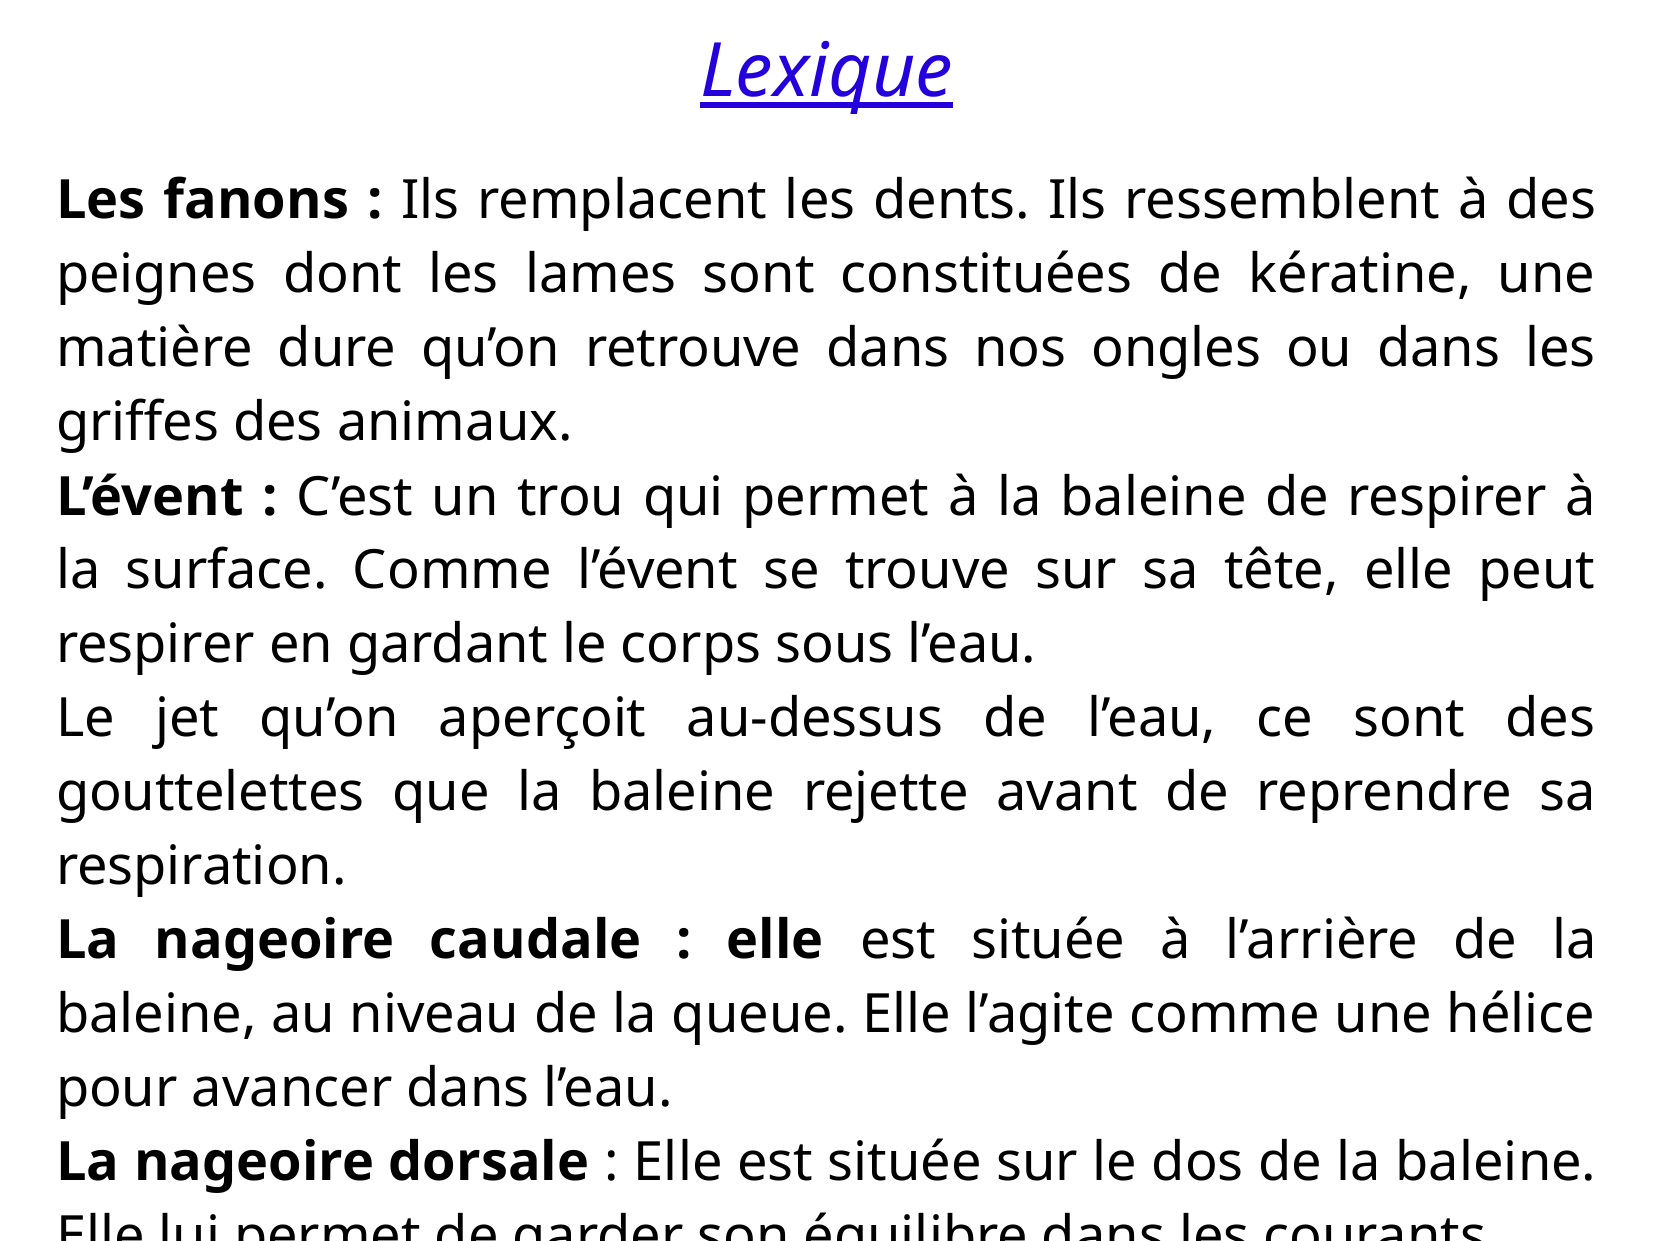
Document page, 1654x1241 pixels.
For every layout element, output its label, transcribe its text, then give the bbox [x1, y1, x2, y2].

text_box Lexique [0, 23, 1654, 112]
text_box Les fanons : Ils remplacent les dents. Ils ressemblent à des peignes dont les lames sont constituées de kératine, une matière dure qu’on retrouve dans nos ongles ou dans les griffes des animaux. L’évent : C’est un trou qui permet à la baleine de respirer à la surface. Comme l’évent se trouve sur sa tête, elle peut respirer en gardant le corps sous l’eau. Le jet qu’on aperçoit au-dessus de l’eau, ce sont des gouttelettes que la baleine rejette avant de reprendre sa respiration. La nageoire caudale : elle est située à l’arrière de la baleine, au niveau de la queue. Elle l’agite comme une hélice pour avancer dans l’eau. La nageoire dorsale : Elle est située sur le dos de la baleine. Elle lui permet de garder son équilibre dans les courants. Les nageoires pectorales : Elles sont situées de chaque côté du corps de la baleine. Elles lui servent à se diriger, un peu comme un gouvernail. [41, 153, 1613, 1241]
